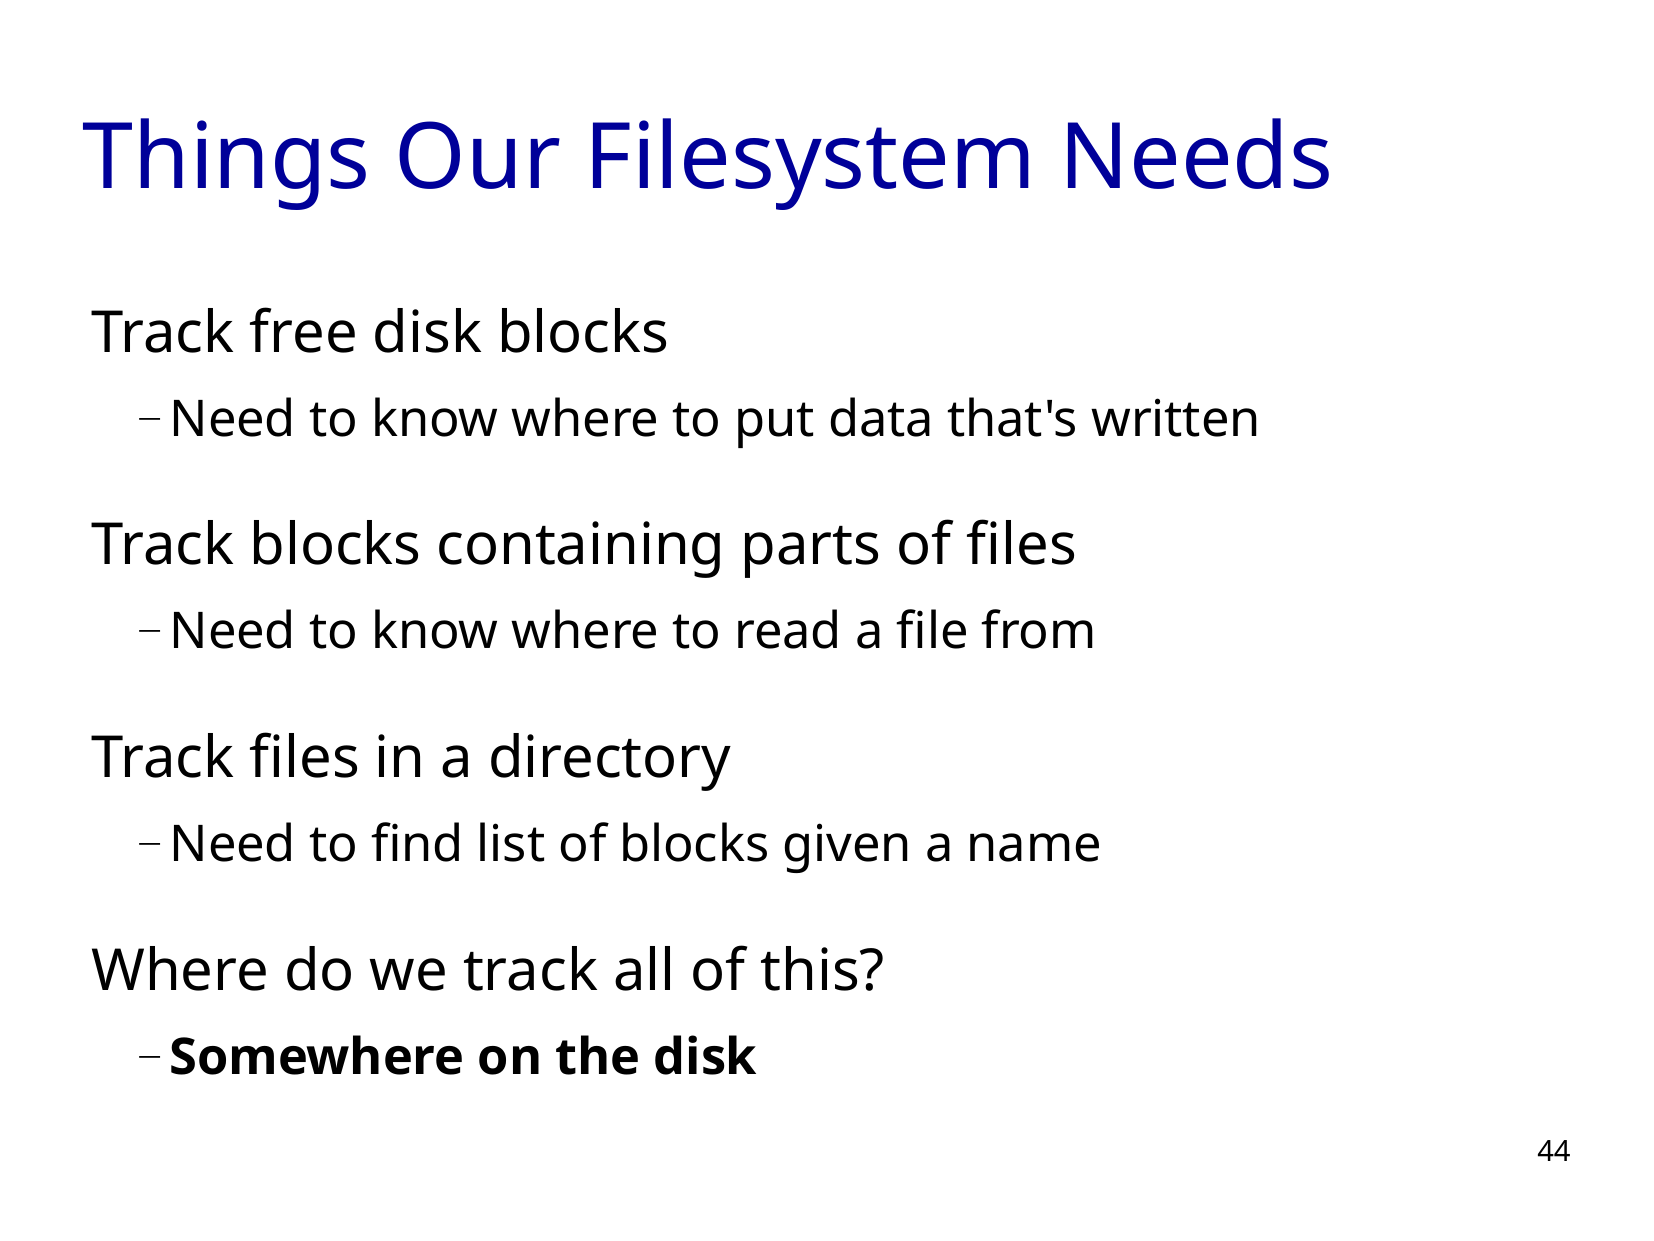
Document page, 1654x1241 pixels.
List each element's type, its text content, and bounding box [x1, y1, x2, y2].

title Things Our Filesystem Needs [82, 49, 1571, 257]
list Track free disk blocks Need to know where to put data that's written Track blocks containing parts of files Need to know where to read a file from Track files in a directory Need to find list of blocks given a name Where do we track all of this? Somewhere on the disk [60, 290, 1571, 1096]
